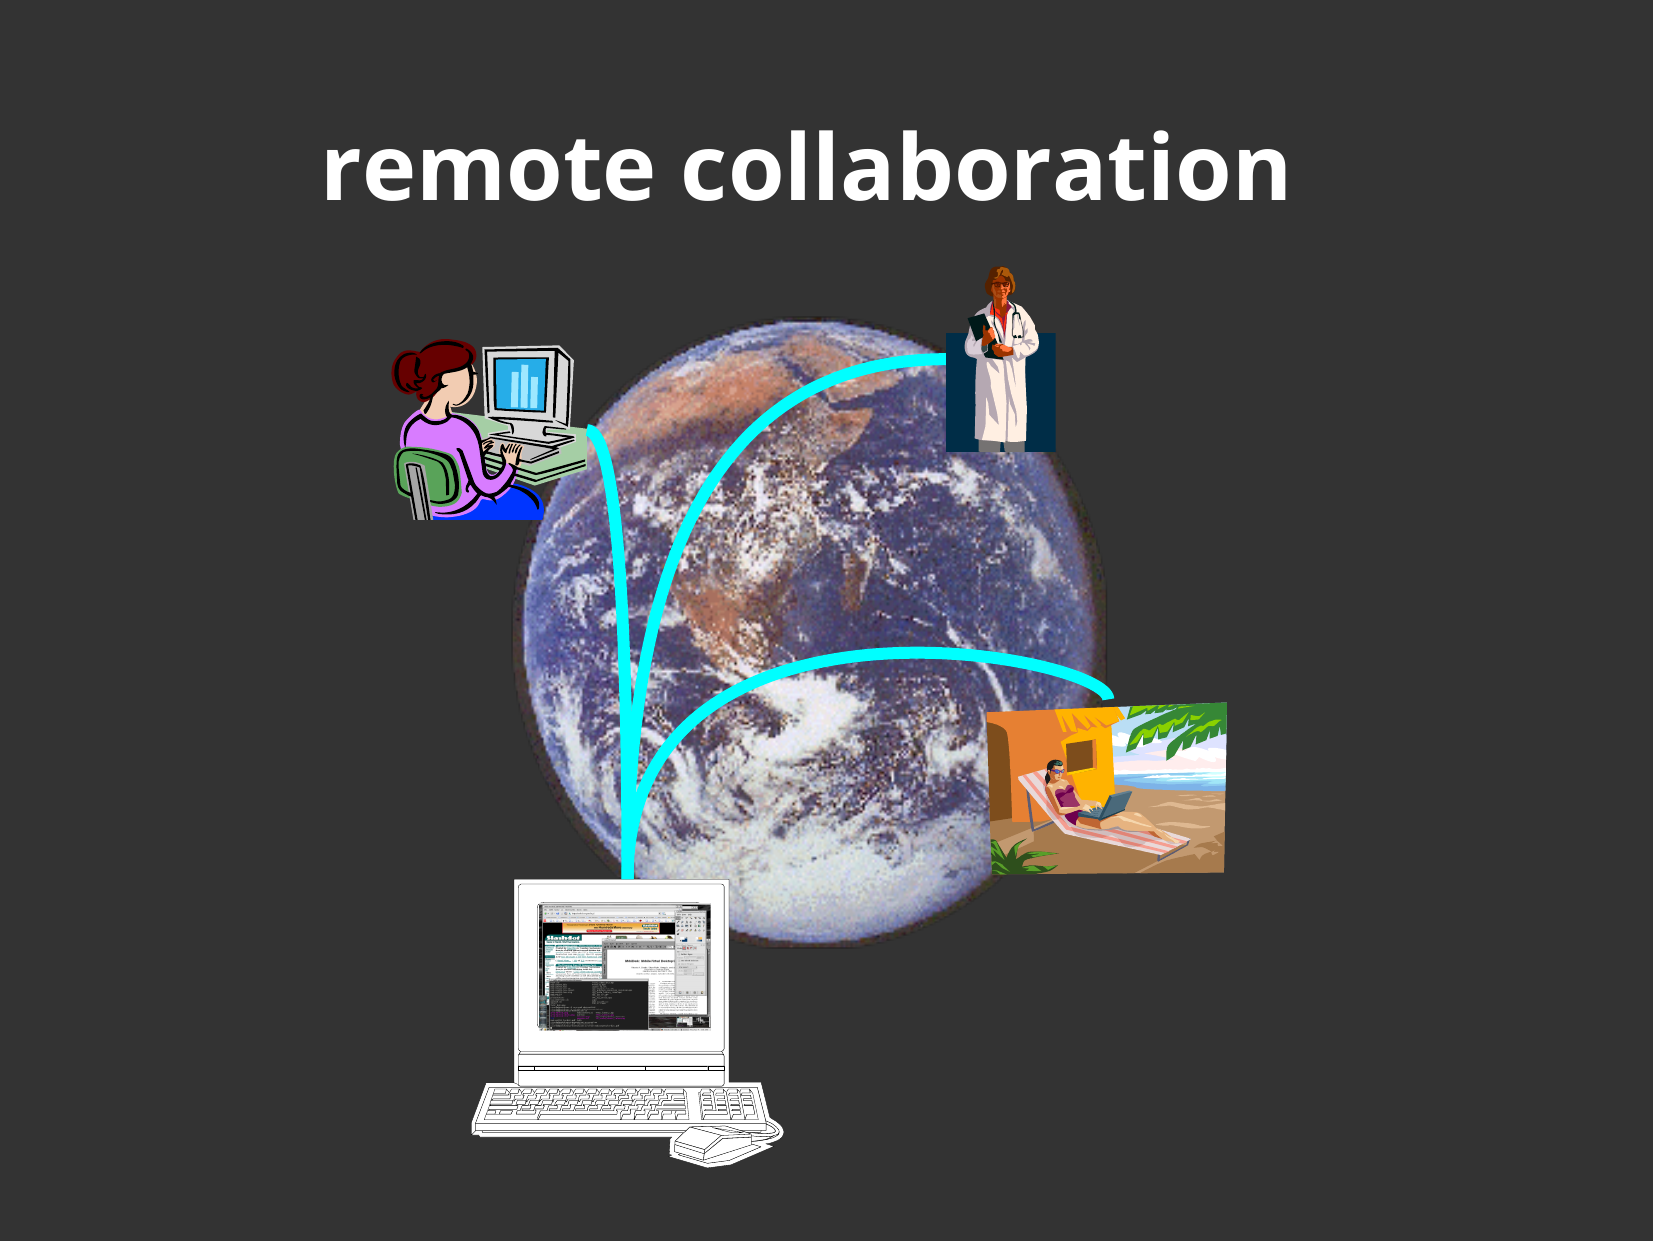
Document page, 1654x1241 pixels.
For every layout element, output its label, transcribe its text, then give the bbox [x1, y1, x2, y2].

title remote collaboration [101, 61, 1513, 269]
picture [391, 266, 1112, 954]
picture [634, 659, 1231, 954]
text_box [471, 879, 784, 1168]
picture [539, 903, 711, 1031]
